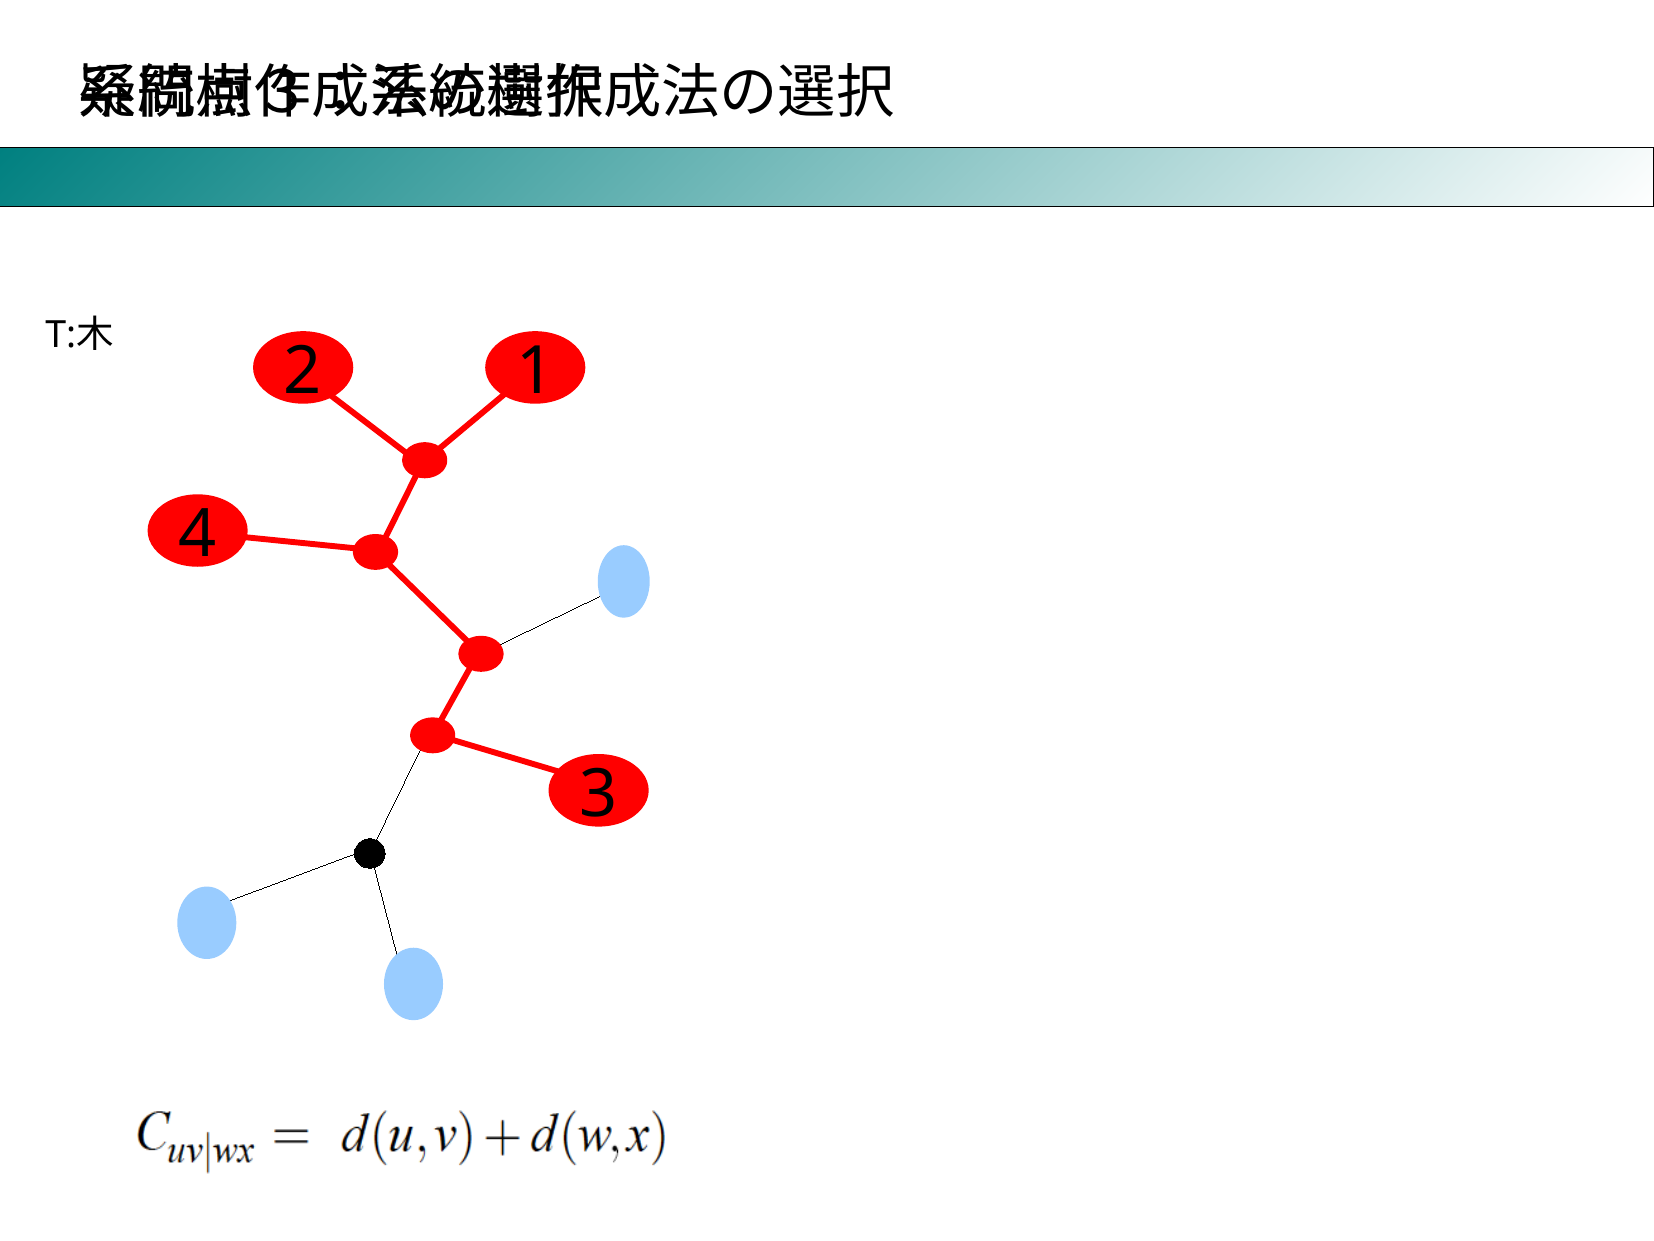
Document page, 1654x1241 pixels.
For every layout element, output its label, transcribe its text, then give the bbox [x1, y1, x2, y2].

text_box 1 [485, 331, 586, 404]
text_box [464, 641, 498, 666]
text_box 4 [147, 494, 248, 567]
text_box 2 [253, 331, 354, 404]
text_box 系統樹作成法の選択 [61, 34, 945, 134]
text_box [177, 886, 237, 959]
picture [126, 1095, 325, 1175]
picture [333, 1097, 670, 1173]
text_box [408, 448, 442, 473]
text_box T:木 [30, 296, 152, 362]
text_box 3 [548, 754, 649, 827]
text_box [358, 539, 393, 564]
text_box [383, 947, 444, 1021]
text_box [415, 723, 450, 748]
text_box [354, 838, 386, 869]
text_box [597, 545, 650, 618]
